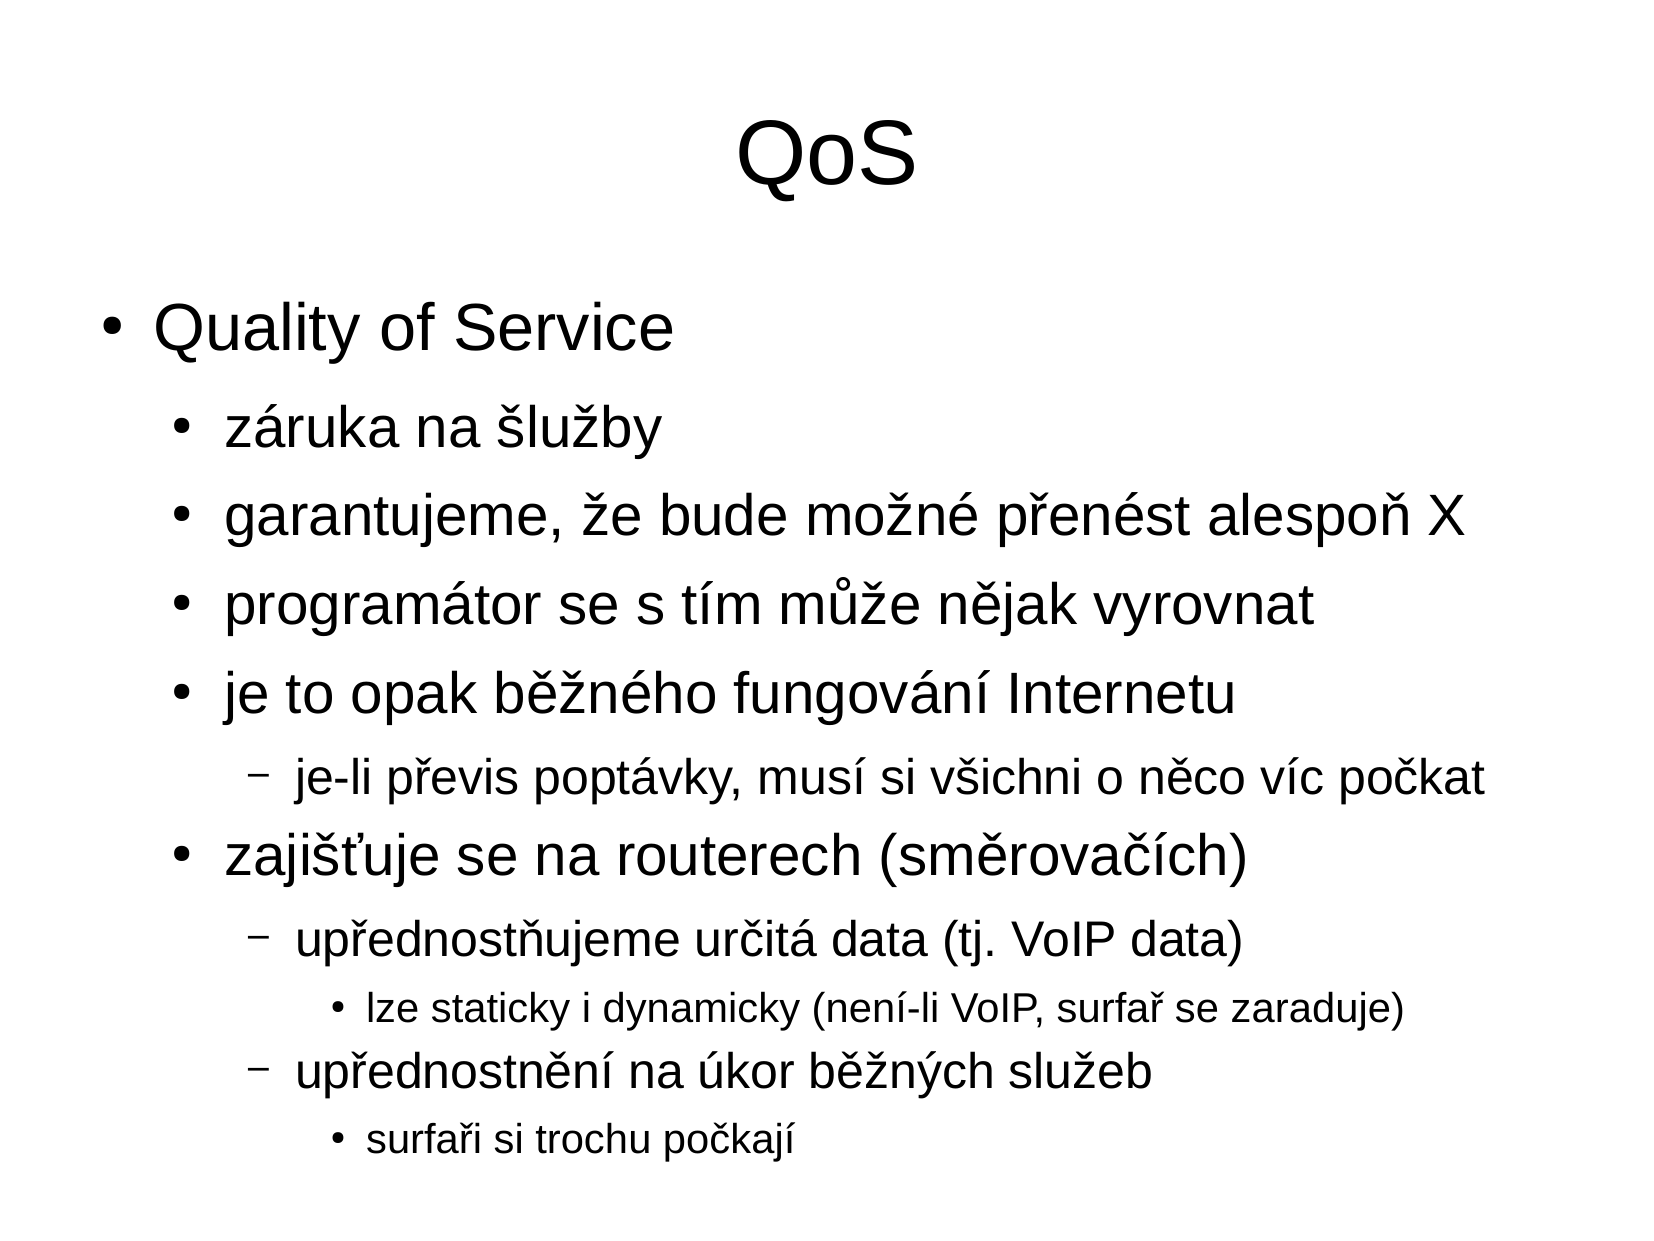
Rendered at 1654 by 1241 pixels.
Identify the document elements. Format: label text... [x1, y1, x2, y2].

list Quality of Service záruka na šlužby garantujeme, že bude možné přenést alespoň X programátor se s tím může nějak vyrovnat je to opak běžného fungování Internetu je-li převis poptávky, musí si všichni o něco víc počkat zajišťuje se na routerech (směrovačích) upřednostňujeme určitá data (tj. VoIP data) lze staticky i dynamicky (není-li VoIP, surfař se zaraduje) upřednostnění na úkor běžných služeb surfaři si trochu počkají [82, 290, 1571, 1182]
title QoS [82, 49, 1571, 257]
